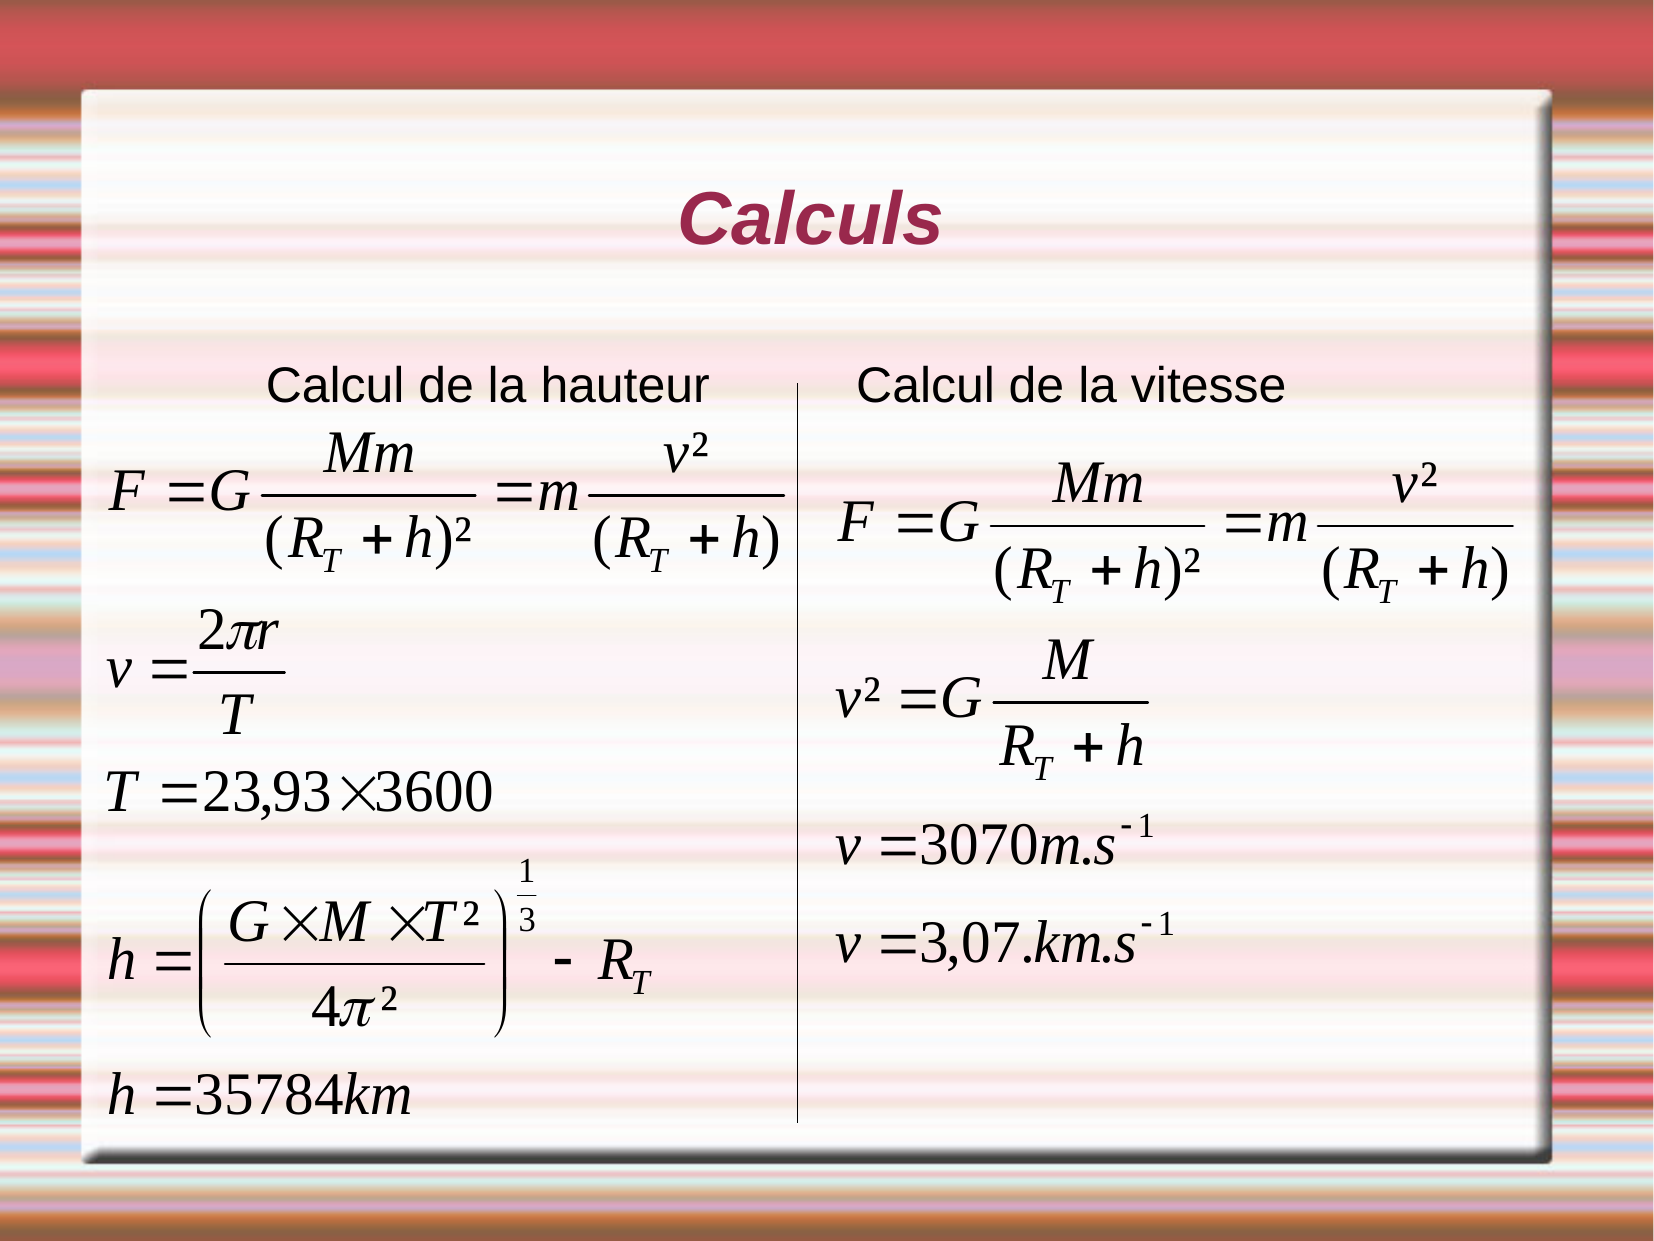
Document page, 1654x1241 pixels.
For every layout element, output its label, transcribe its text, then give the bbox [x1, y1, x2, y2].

picture [0, 0, 1654, 1241]
title Calculs [88, 114, 1534, 322]
chart [826, 442, 1527, 987]
chart [97, 413, 798, 1129]
text_box Calcul de la vitesse [856, 357, 1287, 414]
text_box Calcul de la hauteur [265, 357, 711, 414]
